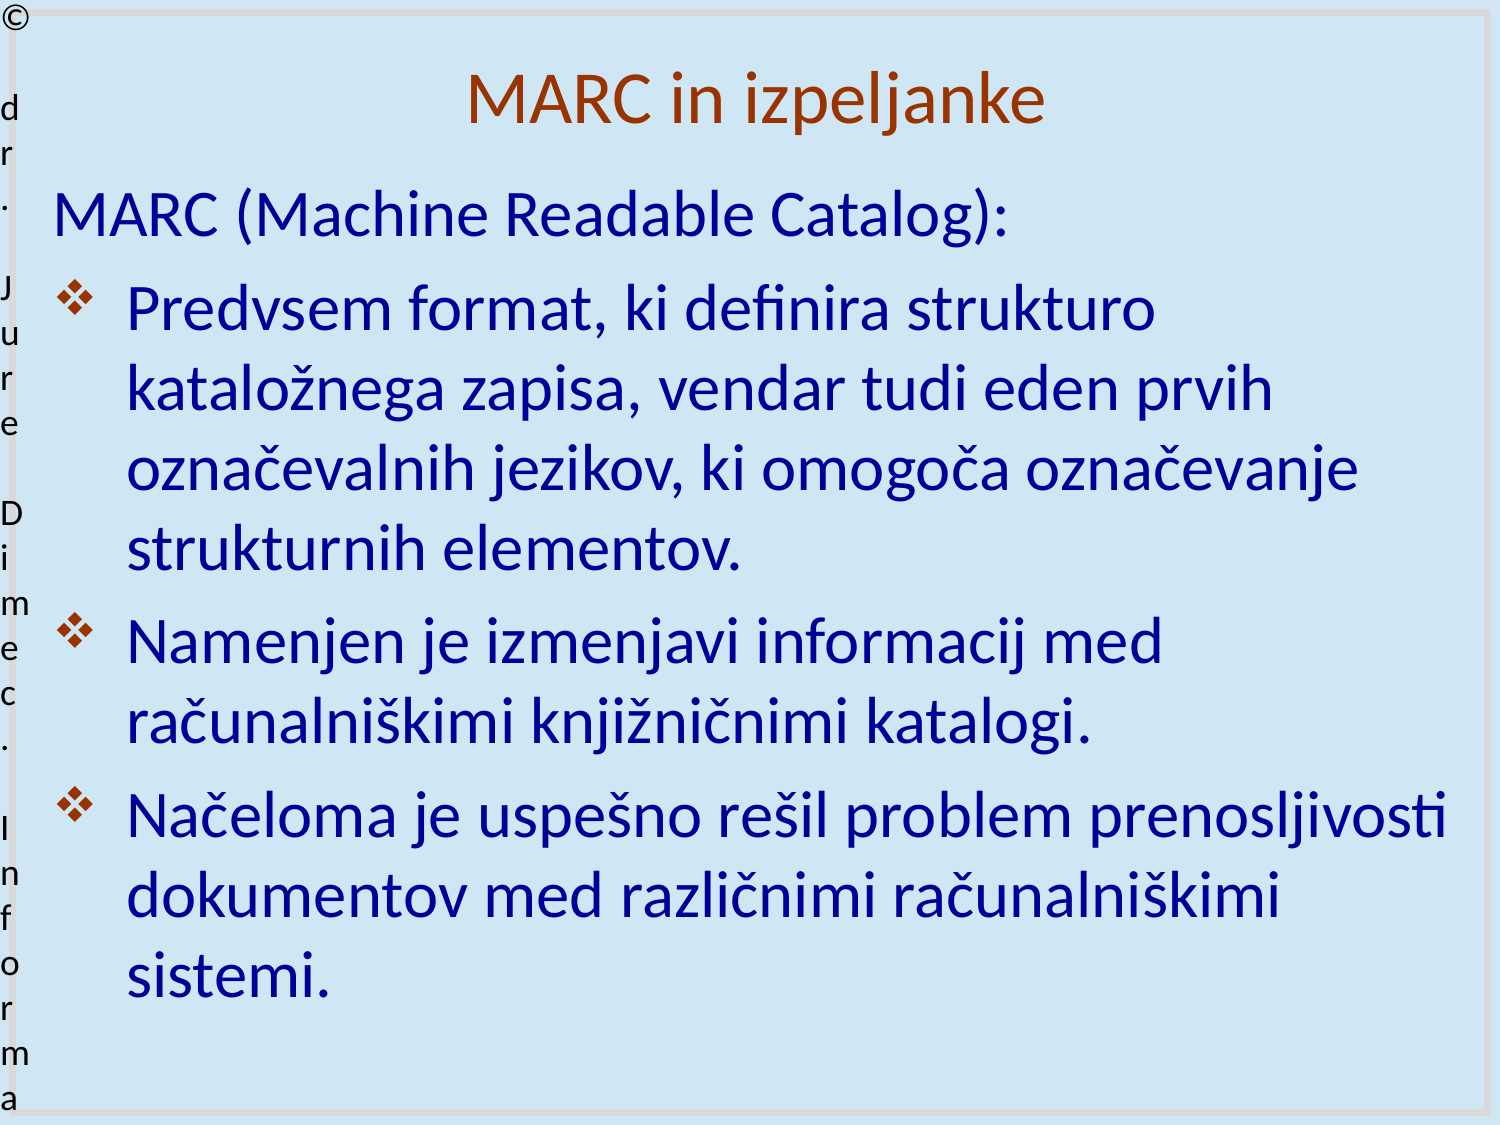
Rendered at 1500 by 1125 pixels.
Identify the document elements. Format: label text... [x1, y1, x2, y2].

list MARC (Machine Readable Catalog): Predvsem format, ki definira strukturo kataložnega zapisa, vendar tudi eden prvih označevalnih jezikov, ki omogoča označevanje strukturnih elementov. Namenjen je izmenjavi informacij med računalniškimi knjižničnimi katalogi. Načeloma je uspešno rešil problem prenosljivosti dokumentov med različnimi računalniškimi sistemi. [37, 162, 1475, 1050]
title MARC in izpeljanke [37, 37, 1475, 150]
